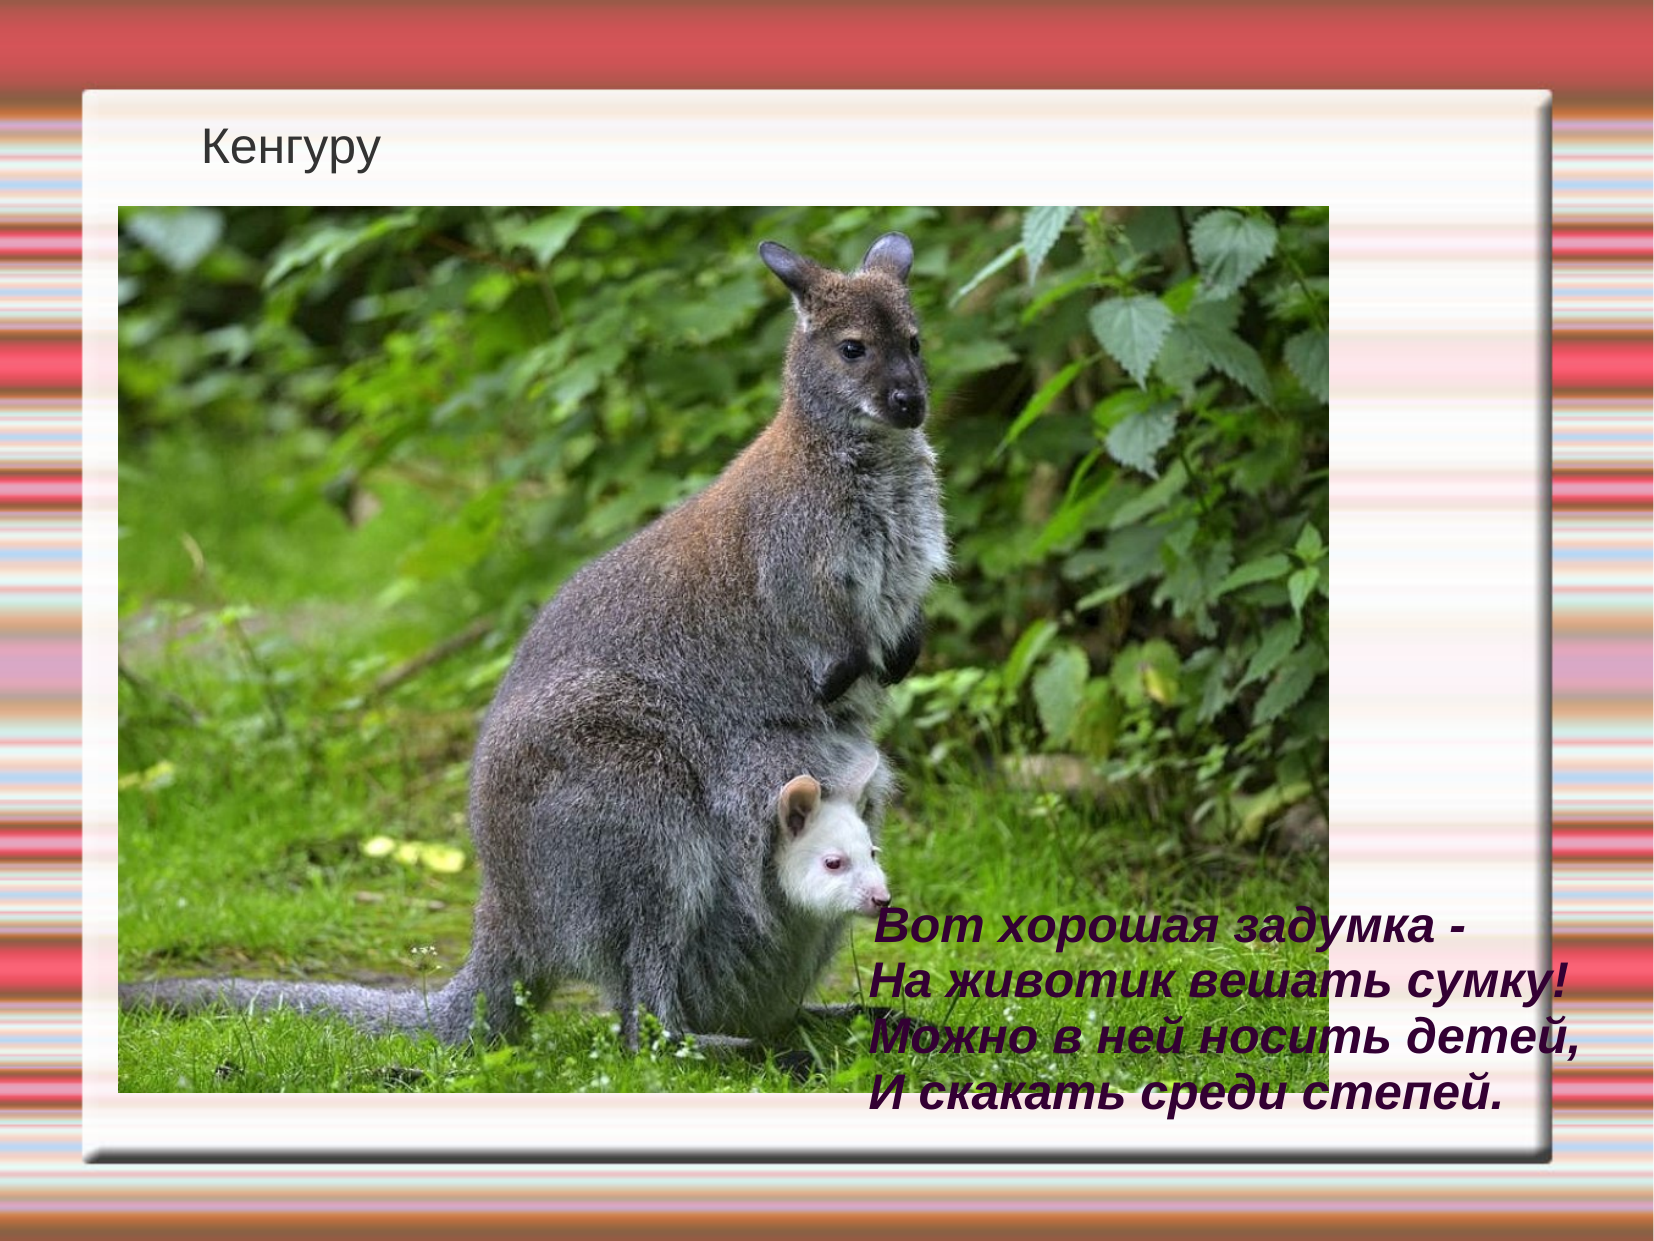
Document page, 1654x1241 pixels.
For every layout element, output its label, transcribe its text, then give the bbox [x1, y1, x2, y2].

picture [0, 0, 1654, 1241]
title Вот хорошая задумка - На животик вешать сумку! Можно в ней носить детей, И скакать среди степей. [826, 885, 1595, 1131]
list Кенгуру [118, 118, 483, 211]
